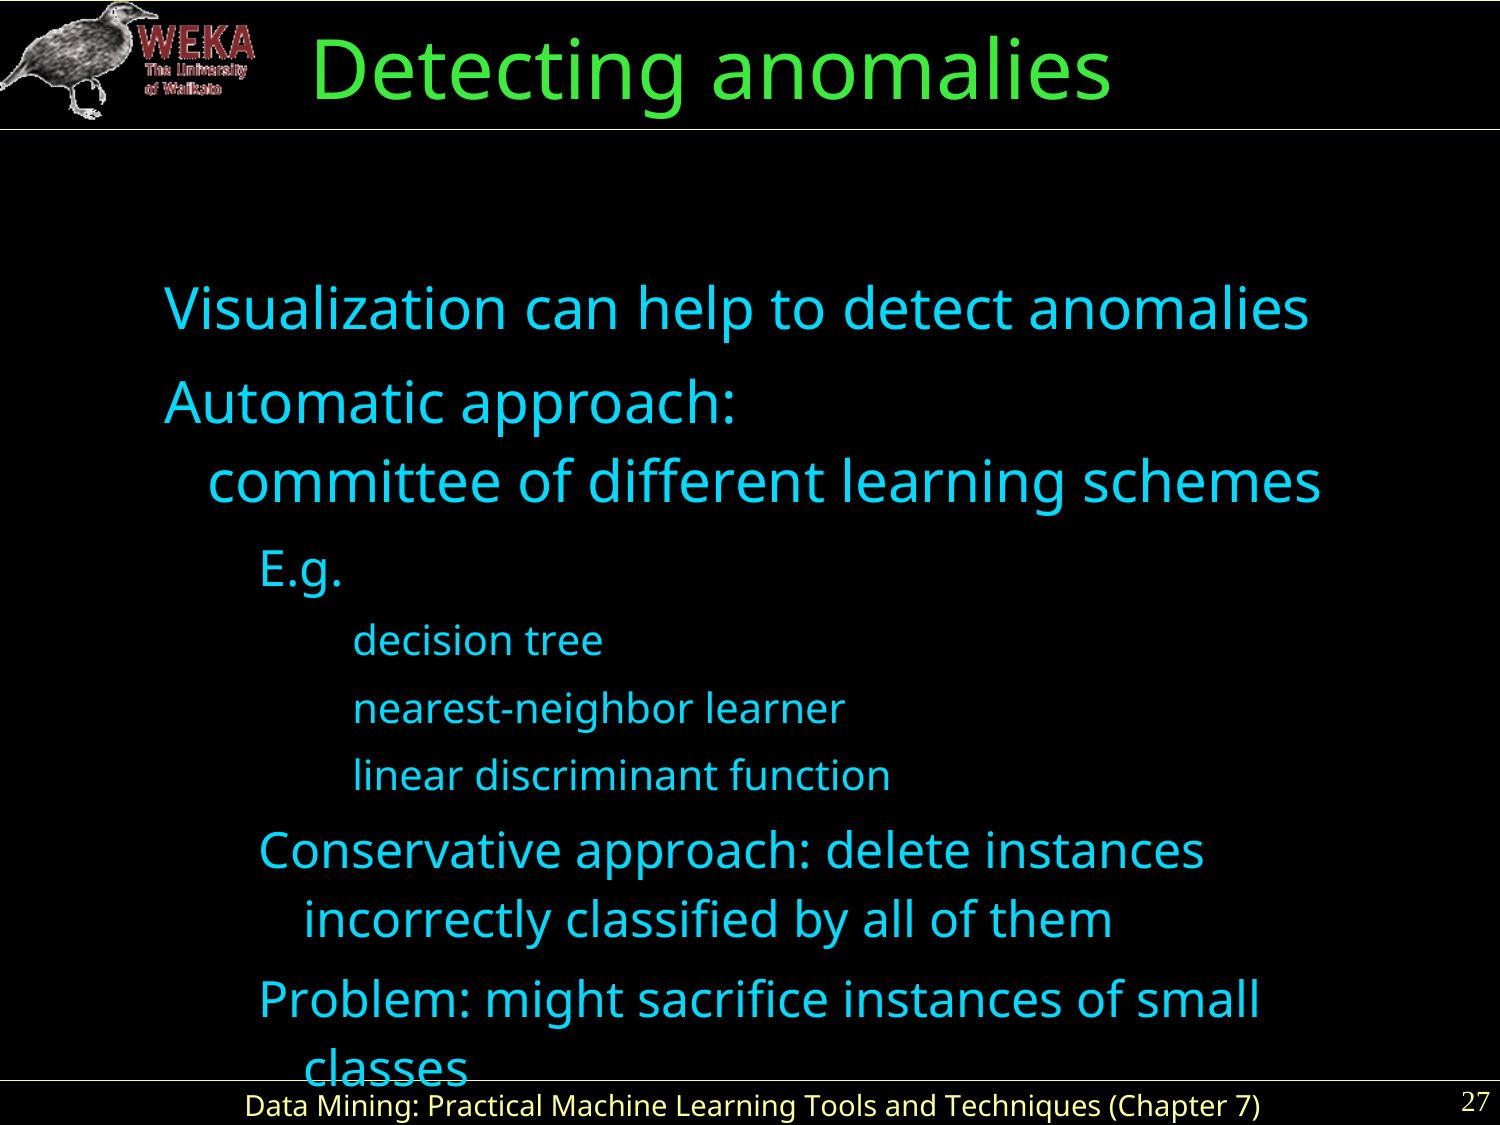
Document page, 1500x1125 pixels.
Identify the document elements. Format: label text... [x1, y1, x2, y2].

text_box Visualization can help to detect anomalies Automatic approach: committee of different learning schemes E.g. decision tree nearest-neighbor learner linear discriminant function Conservative approach: delete instances incorrectly classified by all of them Problem: might sacrifice instances of small classes [149, 260, 1388, 988]
title Detecting anomalies [295, 0, 1500, 148]
picture [0, 1, 266, 129]
